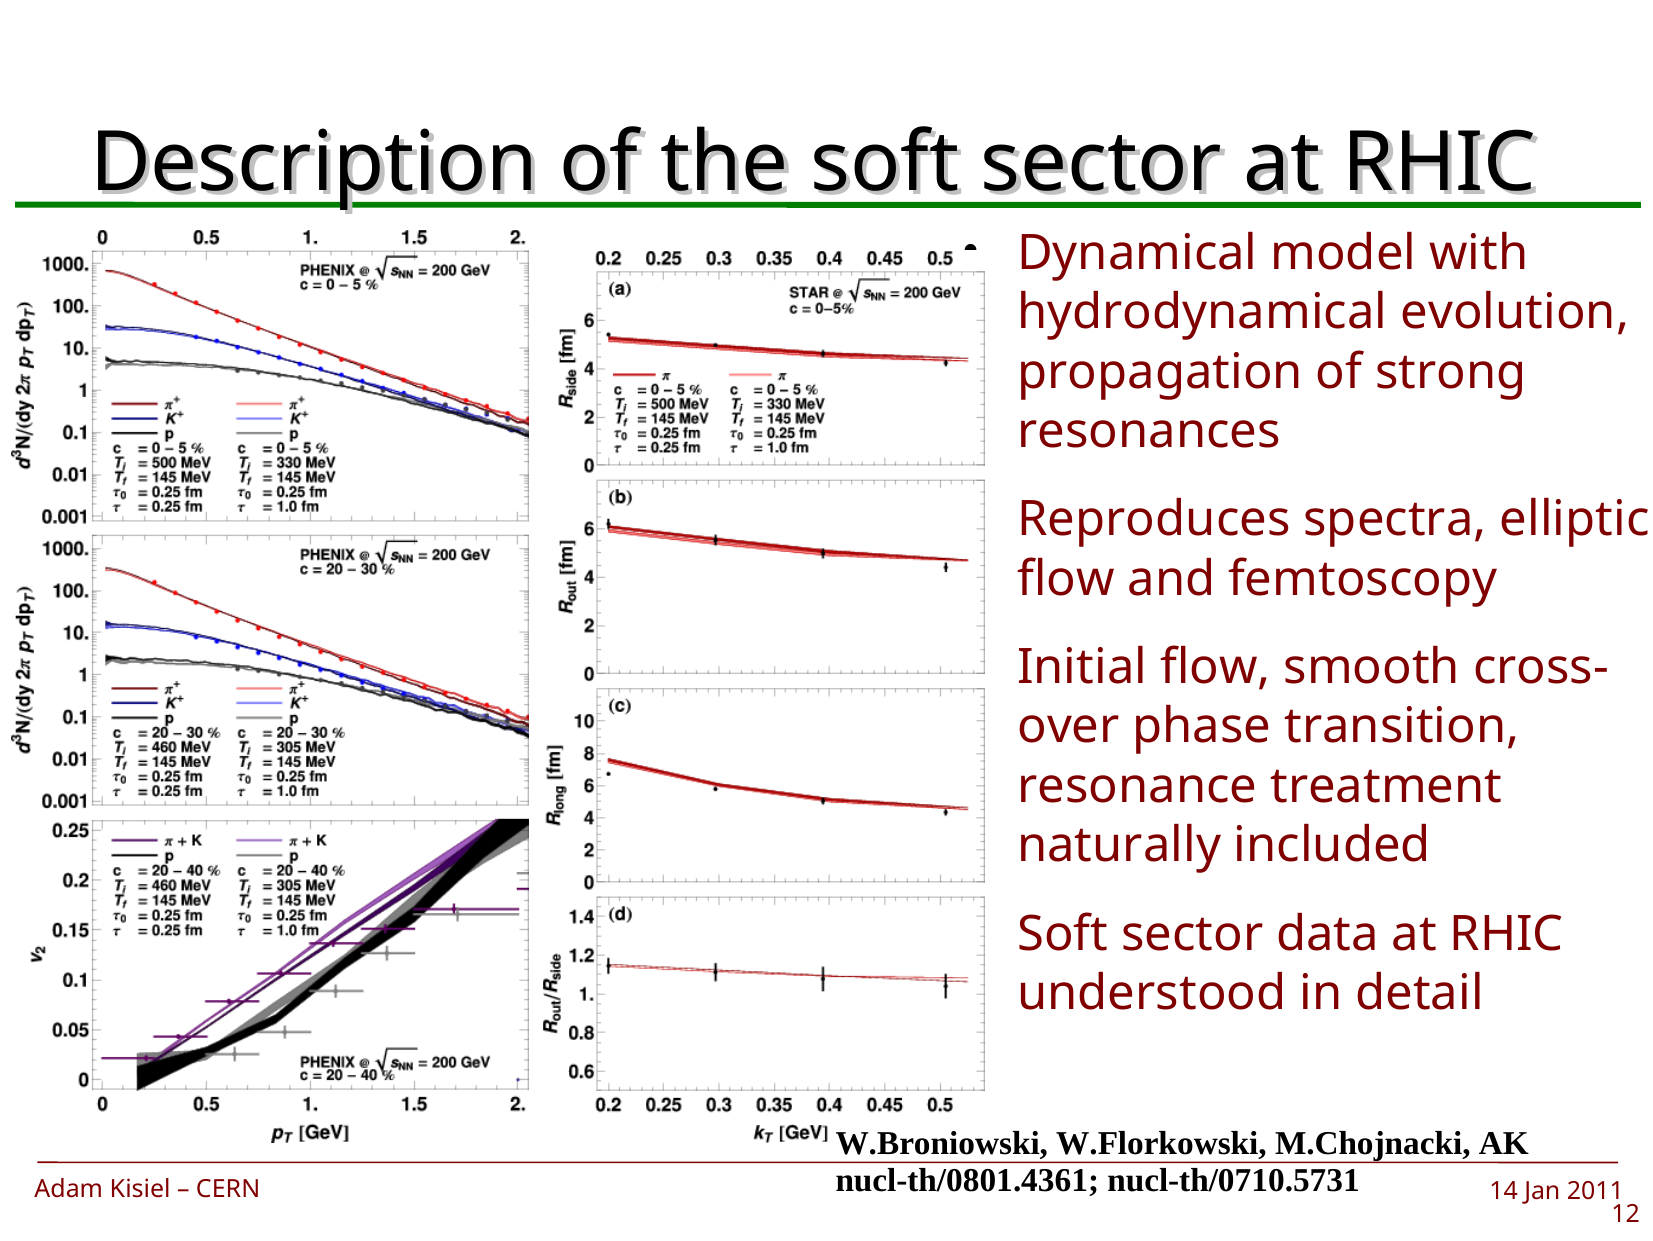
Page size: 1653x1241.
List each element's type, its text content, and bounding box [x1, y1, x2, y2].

list Dynamical model with hydrodynamical evolution, propagation of strong resonances Reproduces spectra, elliptic flow and femtoscopy Initial flow, smooth cross-over phase transition, resonance treatment naturally included Soft sector data at RHIC understood in detail [962, 219, 1653, 1050]
title Description of the soft sector at RHIC [63, 52, 1586, 261]
text_box W.Broniowski, W.Florkowski, M.Chojnacki, AK nucl-th/0801.4361; nucl-th/0710.5731 [820, 1117, 1545, 1207]
picture [11, 229, 529, 1143]
picture [542, 250, 985, 1143]
